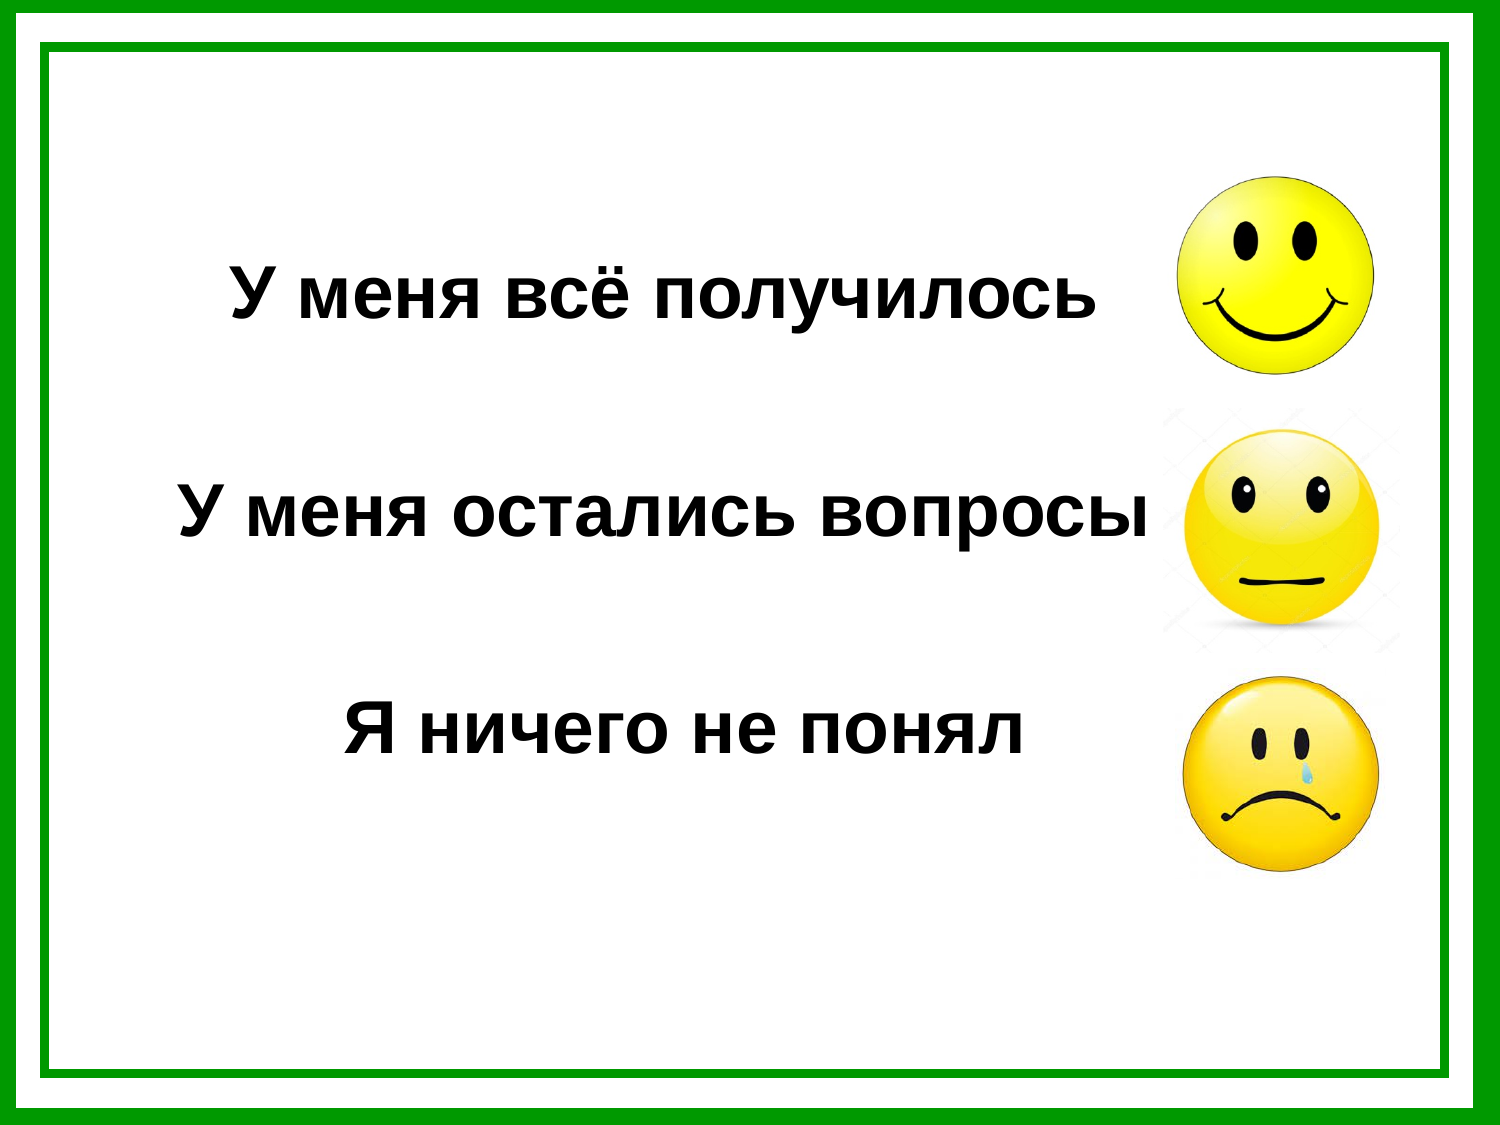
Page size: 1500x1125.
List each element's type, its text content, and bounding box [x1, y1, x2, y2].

picture [1163, 408, 1400, 653]
picture [1175, 668, 1386, 879]
picture [1123, 172, 1424, 378]
text_box У меня всё получилось У меня остались вопросы Я ничего не понял [26, 137, 1282, 1005]
